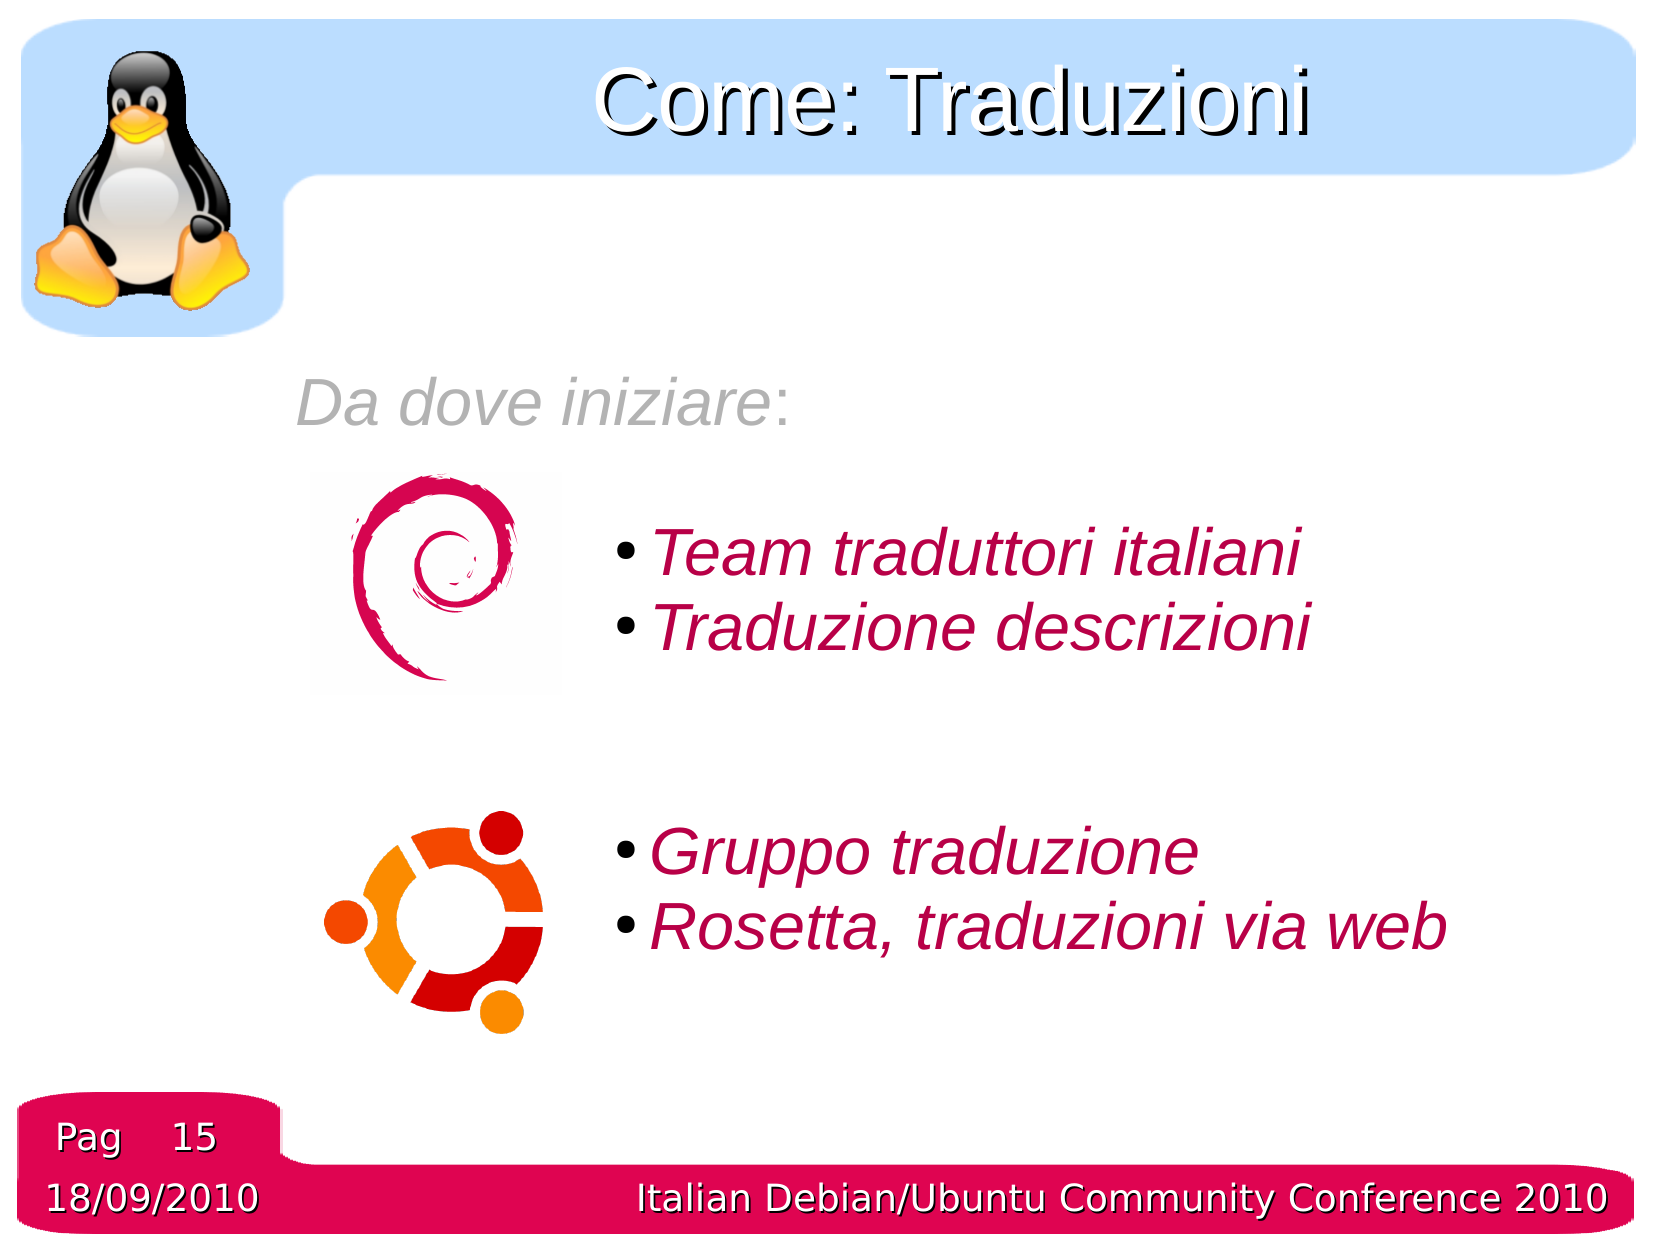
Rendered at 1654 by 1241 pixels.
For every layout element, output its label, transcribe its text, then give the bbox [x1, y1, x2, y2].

picture [17, 1092, 295, 1234]
title Come: Traduzioni [265, 3, 1636, 196]
picture [324, 811, 544, 1034]
subtitle Da dove iniziare: Team traduttori italiani Traduzione descrizioni Gruppo traduzione Rosetta, traduzioni via web [295, 206, 1625, 1123]
picture [284, 1092, 1634, 1234]
text_box Pag <numero> [41, 1108, 394, 1182]
picture [310, 472, 562, 695]
picture [21, 19, 1636, 337]
text_box 18/09/2010 [29, 1169, 284, 1241]
text_box Italian Debian/Ubuntu Community Conference 2010 [621, 1169, 1625, 1241]
